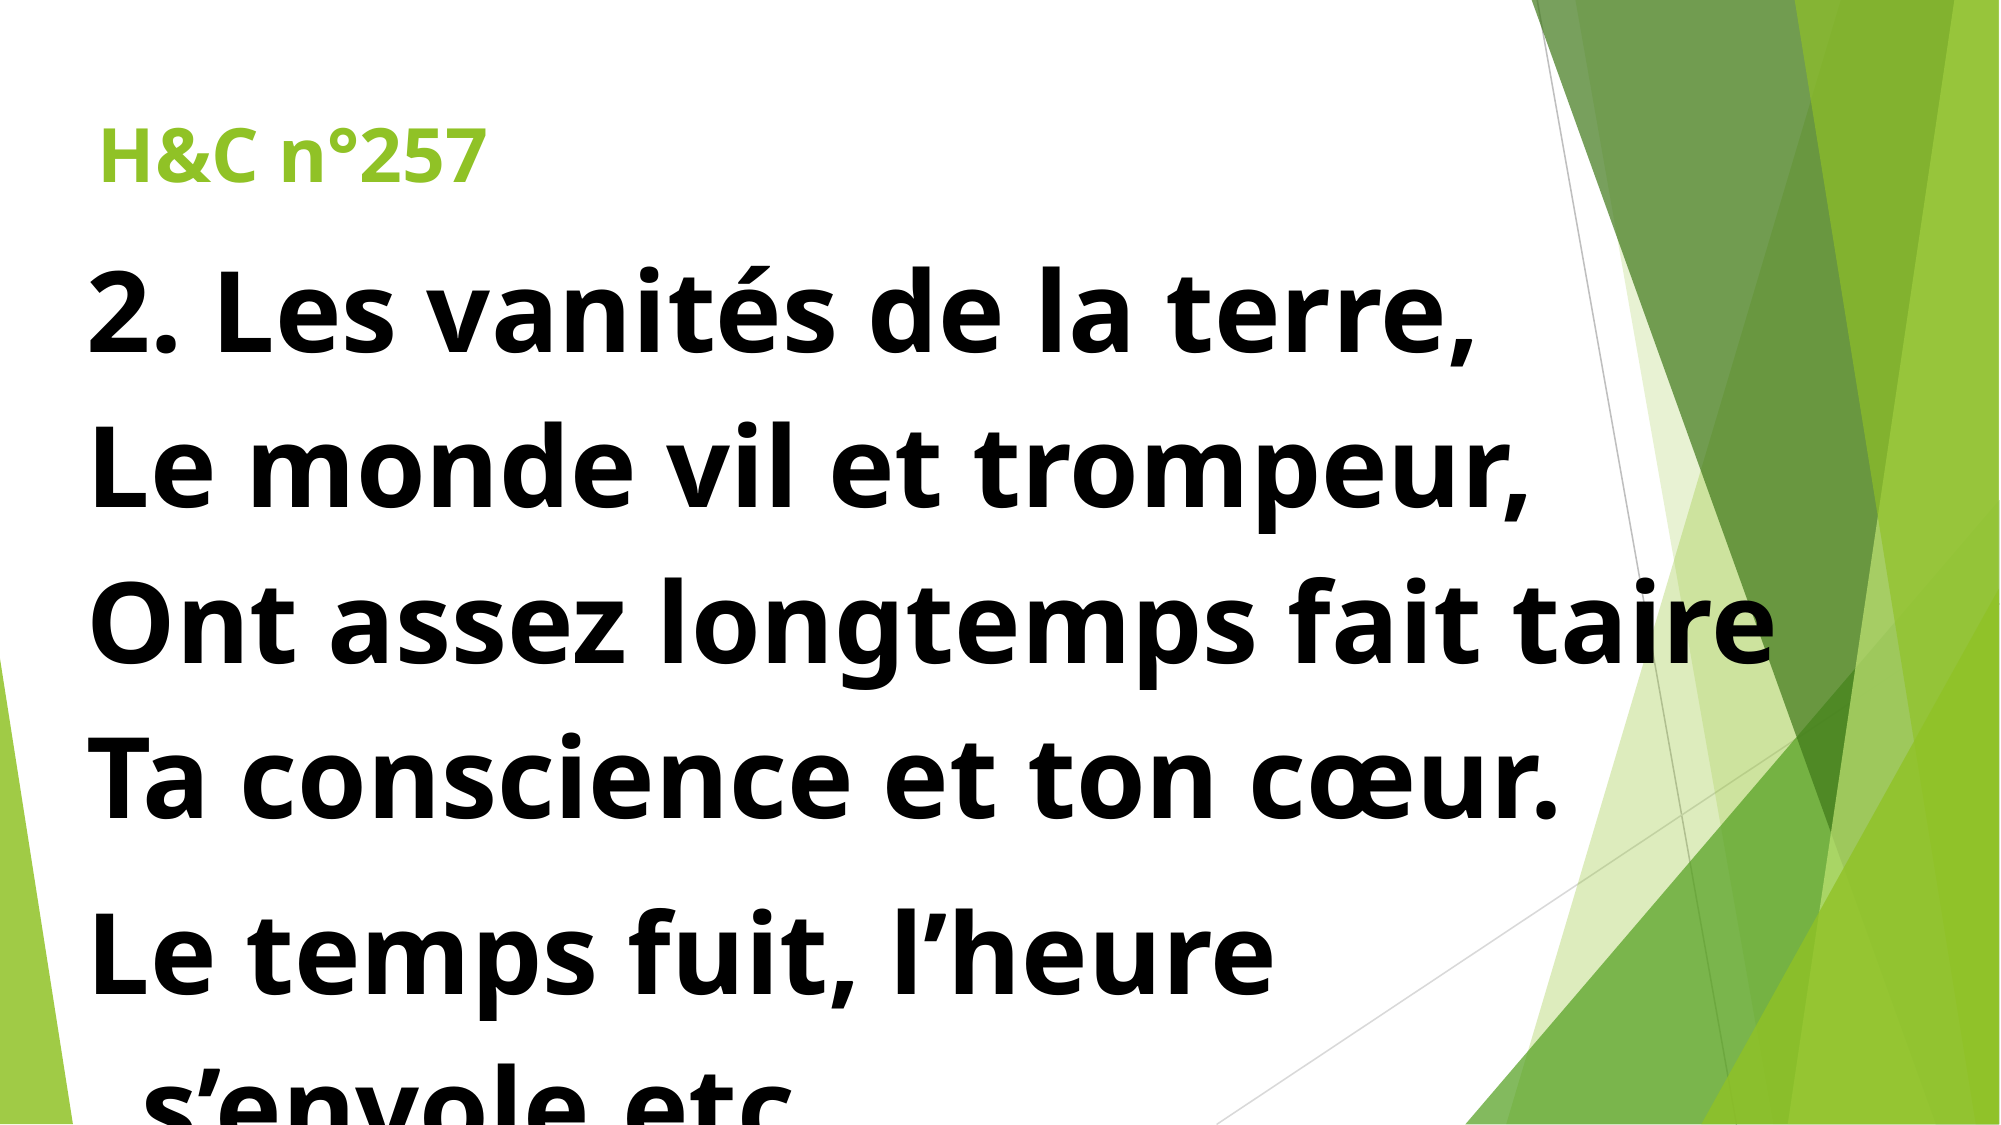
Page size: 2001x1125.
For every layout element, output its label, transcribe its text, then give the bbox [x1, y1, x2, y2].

text_box H&C n°257 [82, 99, 1522, 212]
text_box 2. Les vanités de la terre, Le monde vil et trompeur, Ont assez longtemps fait taire Ta conscience et ton cœur. Le temps fuit, l’heure s’envole,etc. [70, 212, 2001, 1063]
